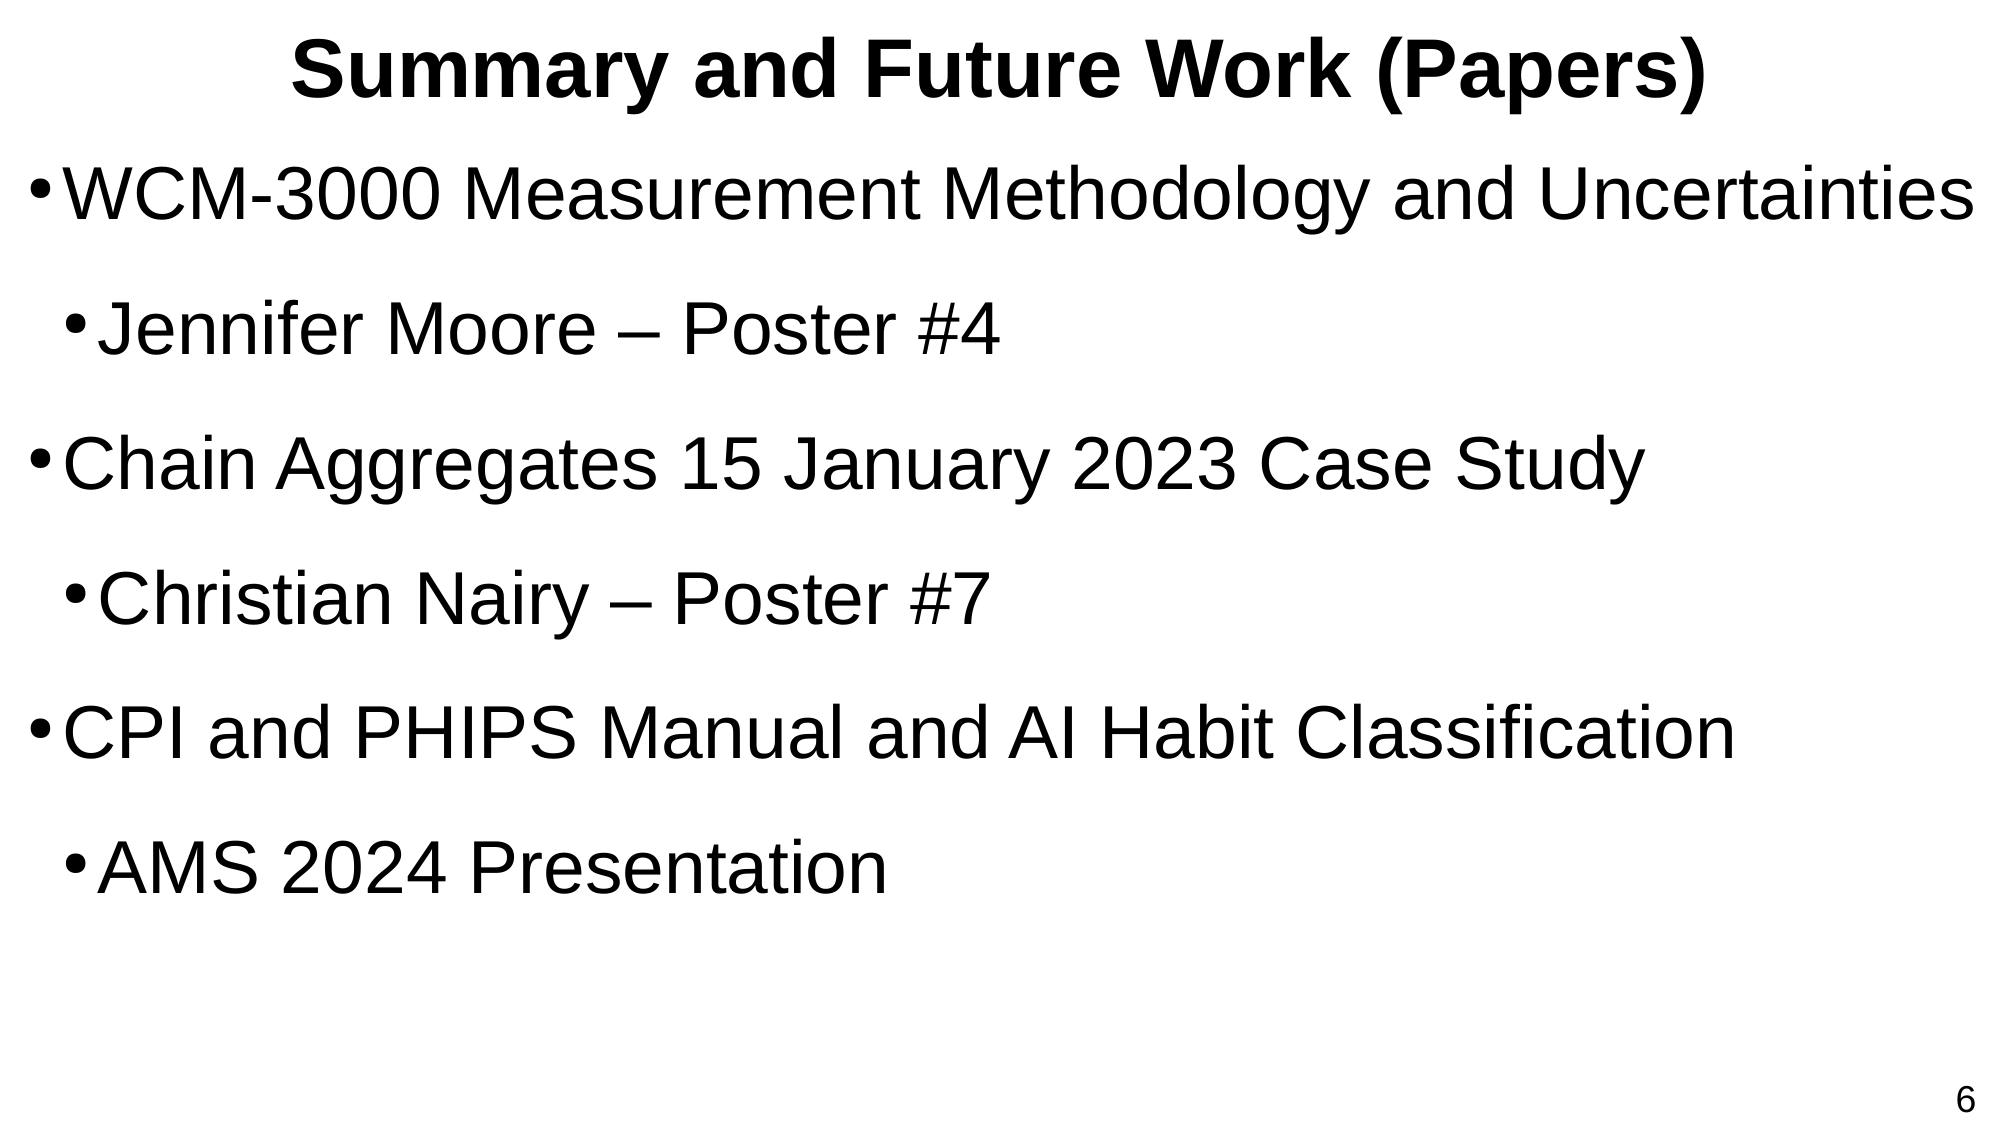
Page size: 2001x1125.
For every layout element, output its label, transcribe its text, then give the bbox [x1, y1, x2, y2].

text_box WCM-3000 Measurement Methodology and Uncertainties Jennifer Moore – Poster #4 Chain Aggregates 15 January 2023 Case Study Christian Nairy – Poster #7 CPI and PHIPS Manual and AI Habit Classification AMS 2024 Presentation [12, 147, 1993, 1117]
text_box Summary and Future Work (Papers) [0, 6, 2000, 135]
